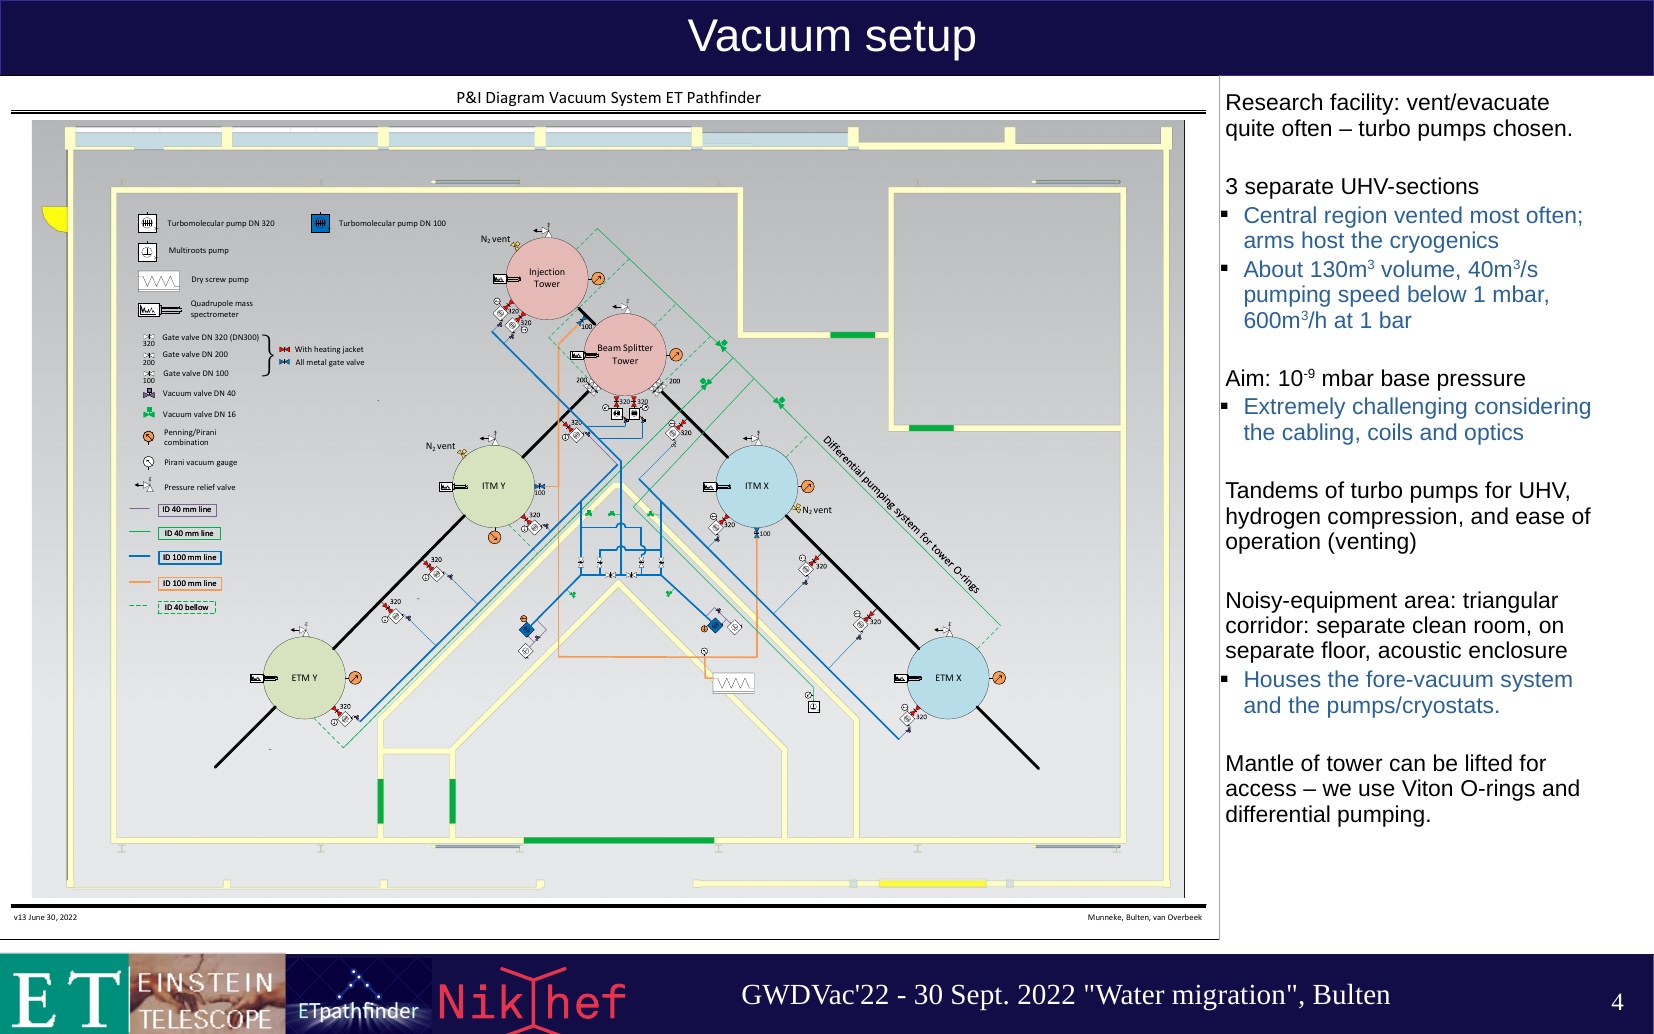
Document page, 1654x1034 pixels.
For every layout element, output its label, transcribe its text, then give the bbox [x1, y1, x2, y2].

picture [0, 75, 1220, 940]
title Vacuum setup [75, 1, 1591, 70]
list Research facility: vent/evacuate quite often – turbo pumps chosen. 3 separate UHV-sections Central region vented most often; arms host the cryogenics About 130m3 volume, 40m3/s pumping speed below 1 mbar, 600m3/h at 1 bar Aim: 10-9 mbar base pressure Extremely challenging considering the cabling, coils and optics Tandems of turbo pumps for UHV, hydrogen compression, and ease of operation (venting) Noisy-equipment area: triangular corridor: separate clean room, on separate floor, acoustic enclosure Houses the fore-vacuum system and the pumps/cryostats. Mantle of tower can be lifted for access – we use Viton O-rings and differential pumping. [1220, 90, 1606, 901]
picture [0, 951, 432, 1034]
